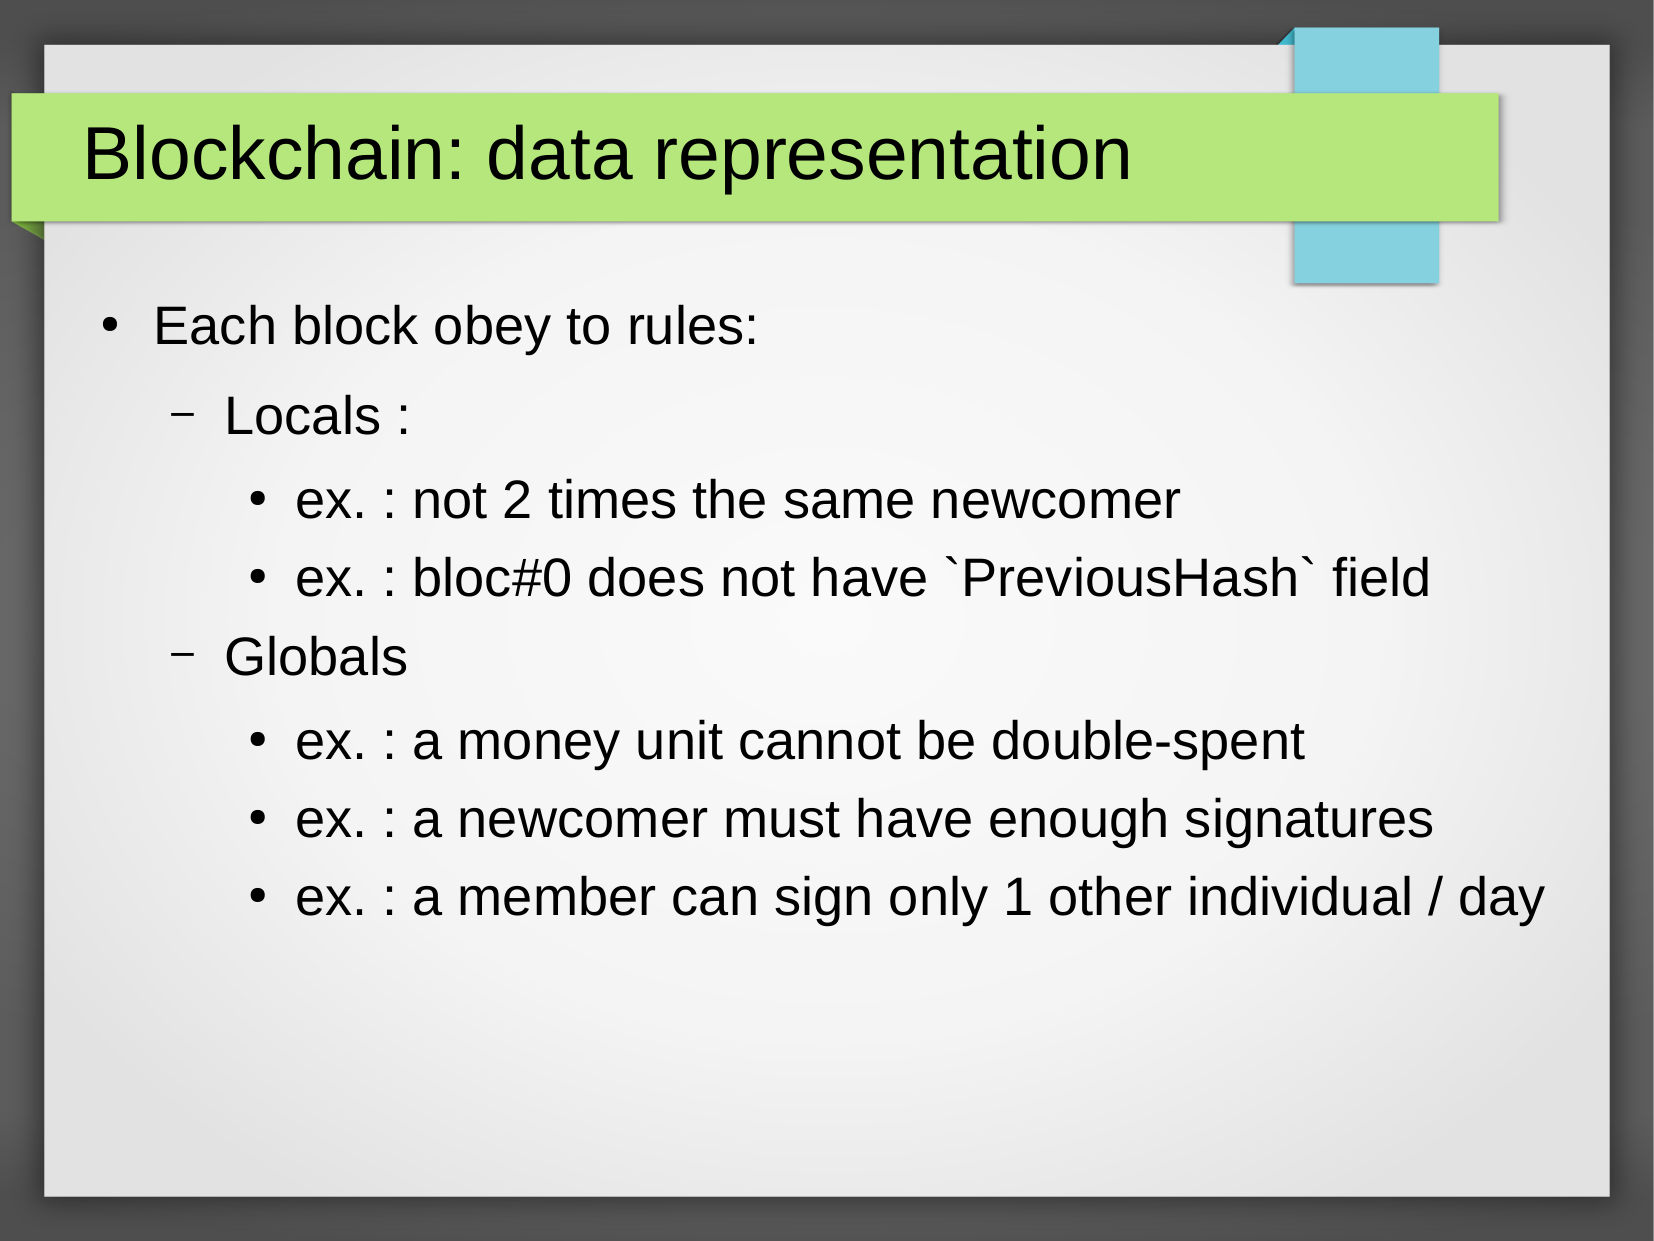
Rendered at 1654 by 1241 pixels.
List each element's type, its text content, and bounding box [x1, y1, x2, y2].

title Blockchain: data representation [82, 94, 1512, 213]
list Each block obey to rules: Locals : ex. : not 2 times the same newcomer ex. : bloc#0 does not have `PreviousHash` field Globals ex. : a money unit cannot be double-spent ex. : a newcomer must have enough signatures ex. : a member can sign only 1 other individual / day [82, 295, 1571, 1015]
picture [0, 0, 1654, 1241]
